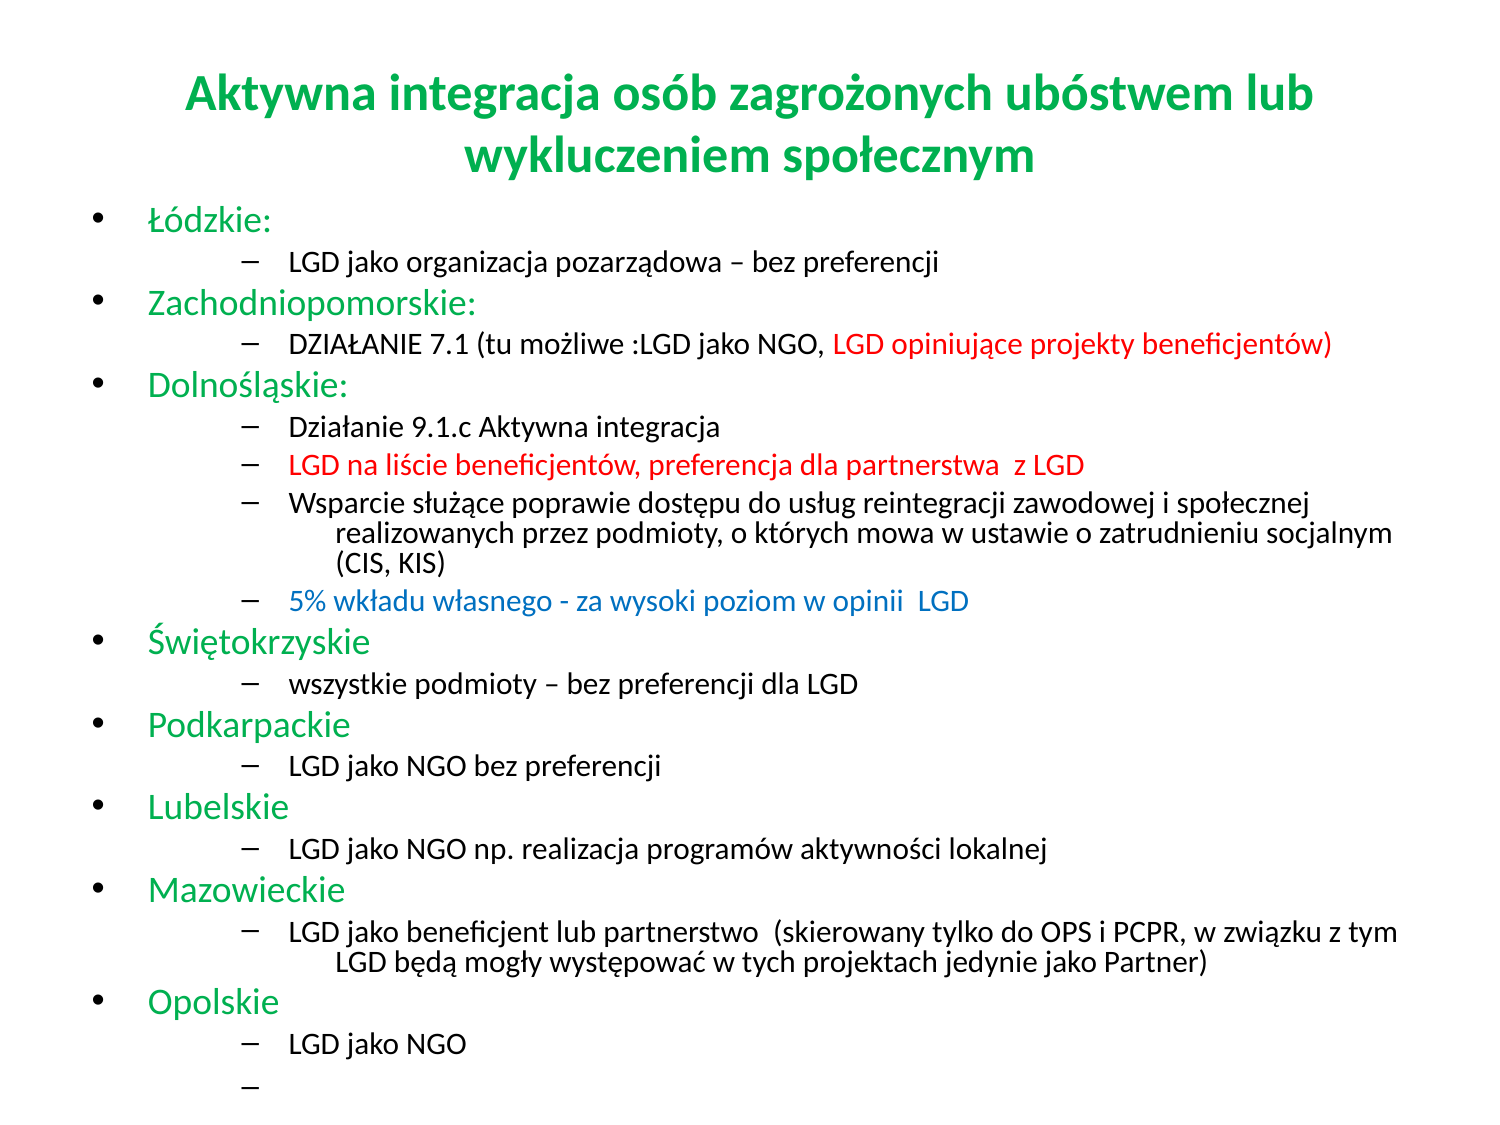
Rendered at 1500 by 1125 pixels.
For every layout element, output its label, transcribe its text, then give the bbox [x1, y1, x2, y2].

list Łódzkie: LGD jako organizacja pozarządowa – bez preferencji Zachodniopomorskie: DZIAŁANIE 7.1 (tu możliwe :LGD jako NGO, LGD opiniujące projekty beneficjentów) Dolnośląskie: Działanie 9.1.c Aktywna integracja LGD na liście beneficjentów, preferencja dla partnerstwa z LGD Wsparcie służące poprawie dostępu do usług reintegracji zawodowej i społecznej realizowanych przez podmioty, o których mowa w ustawie o zatrudnieniu socjalnym (CIS, KIS) 5% wkładu własnego - za wysoki poziom w opinii LGD Świętokrzyskie wszystkie podmioty – bez preferencji dla LGD Podkarpackie LGD jako NGO bez preferencji Lubelskie LGD jako NGO np. realizacja programów aktywności lokalnej Mazowieckie LGD jako beneficjent lub partnerstwo (skierowany tylko do OPS i PCPR, w związku z tym LGD będą mogły występować w tych projektach jedynie jako Partner) Opolskie LGD jako NGO [76, 196, 1447, 1083]
title Aktywna integracja osób zagrożonych ubóstwem lub wykluczeniem społecznym [75, 45, 1426, 197]
